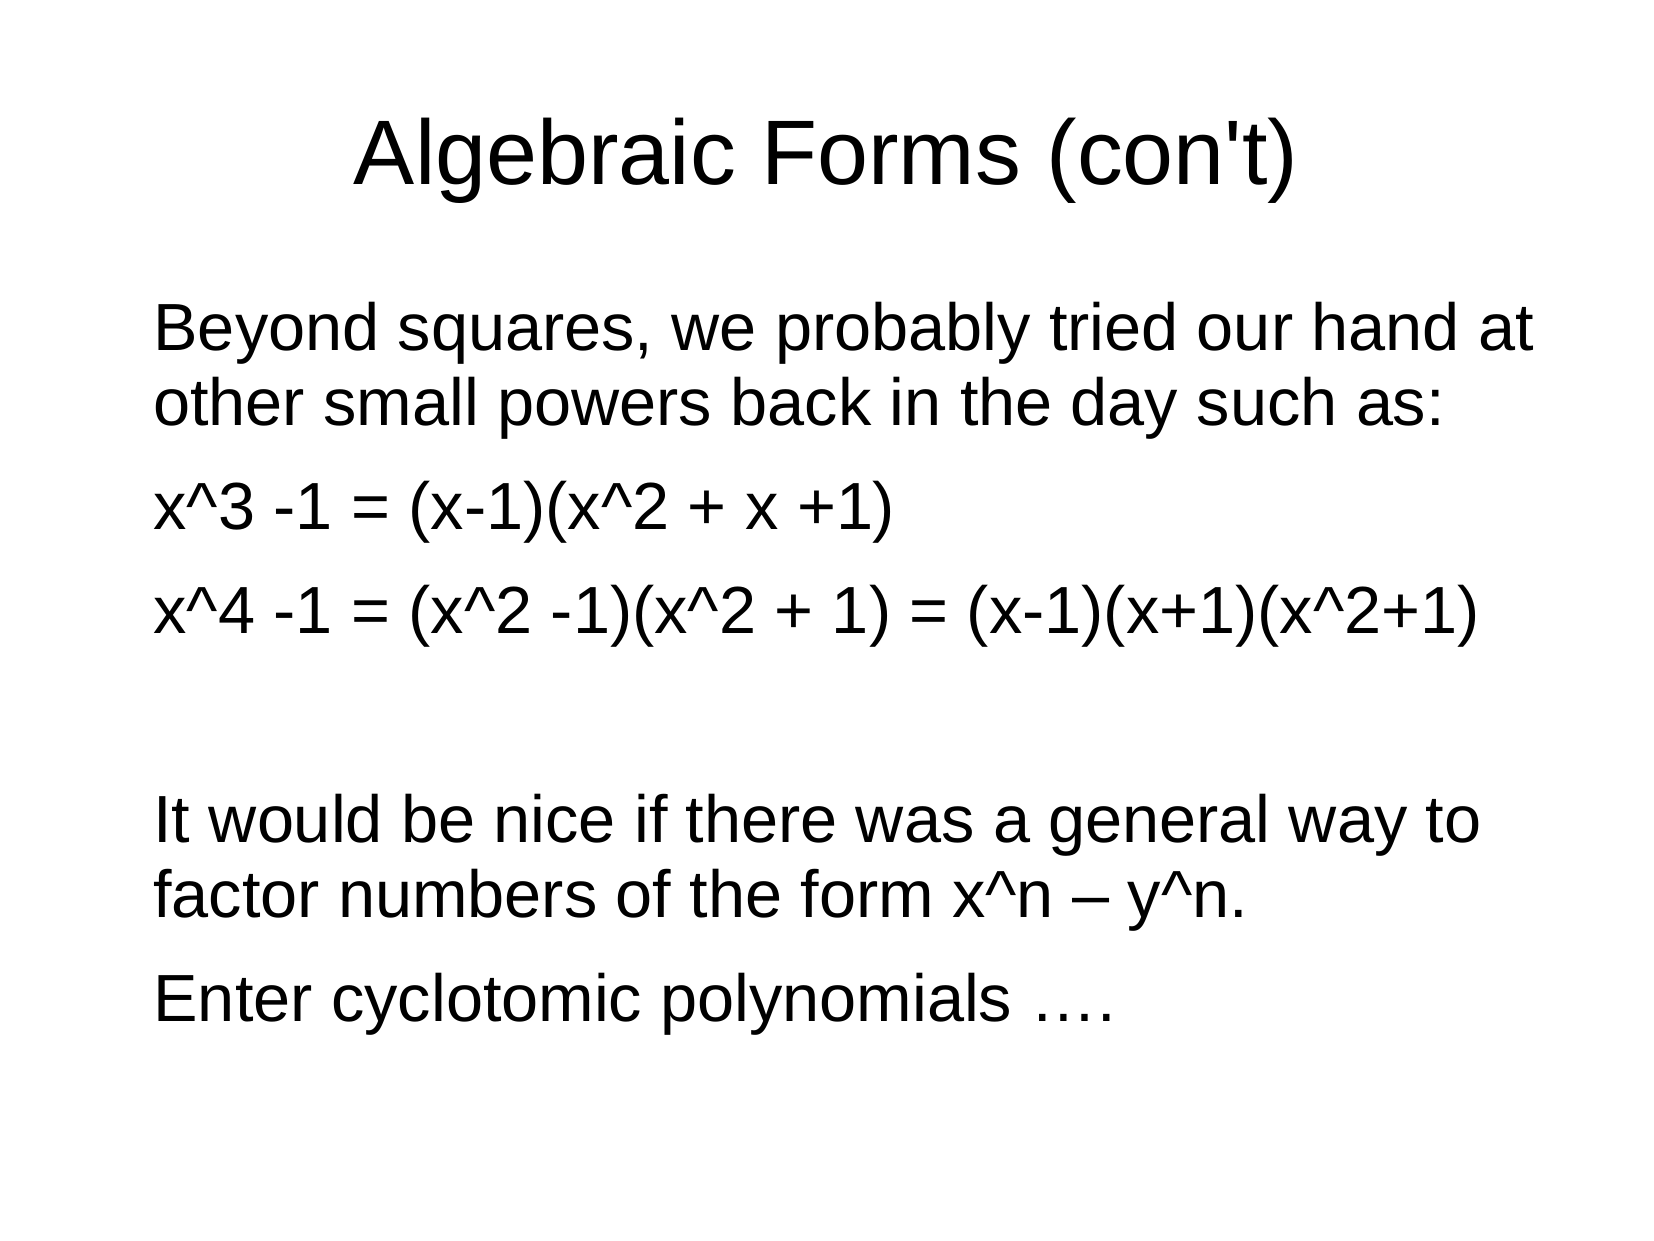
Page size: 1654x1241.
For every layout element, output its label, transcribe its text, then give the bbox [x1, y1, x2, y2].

title Algebraic Forms (con't) [82, 49, 1571, 257]
list Beyond squares, we probably tried our hand at other small powers back in the day such as: x^3 -1 = (x-1)(x^2 + x +1) x^4 -1 = (x^2 -1)(x^2 + 1) = (x-1)(x+1)(x^2+1) It would be nice if there was a general way to factor numbers of the form x^n – y^n. Enter cyclotomic polynomials …. [82, 290, 1571, 1010]
